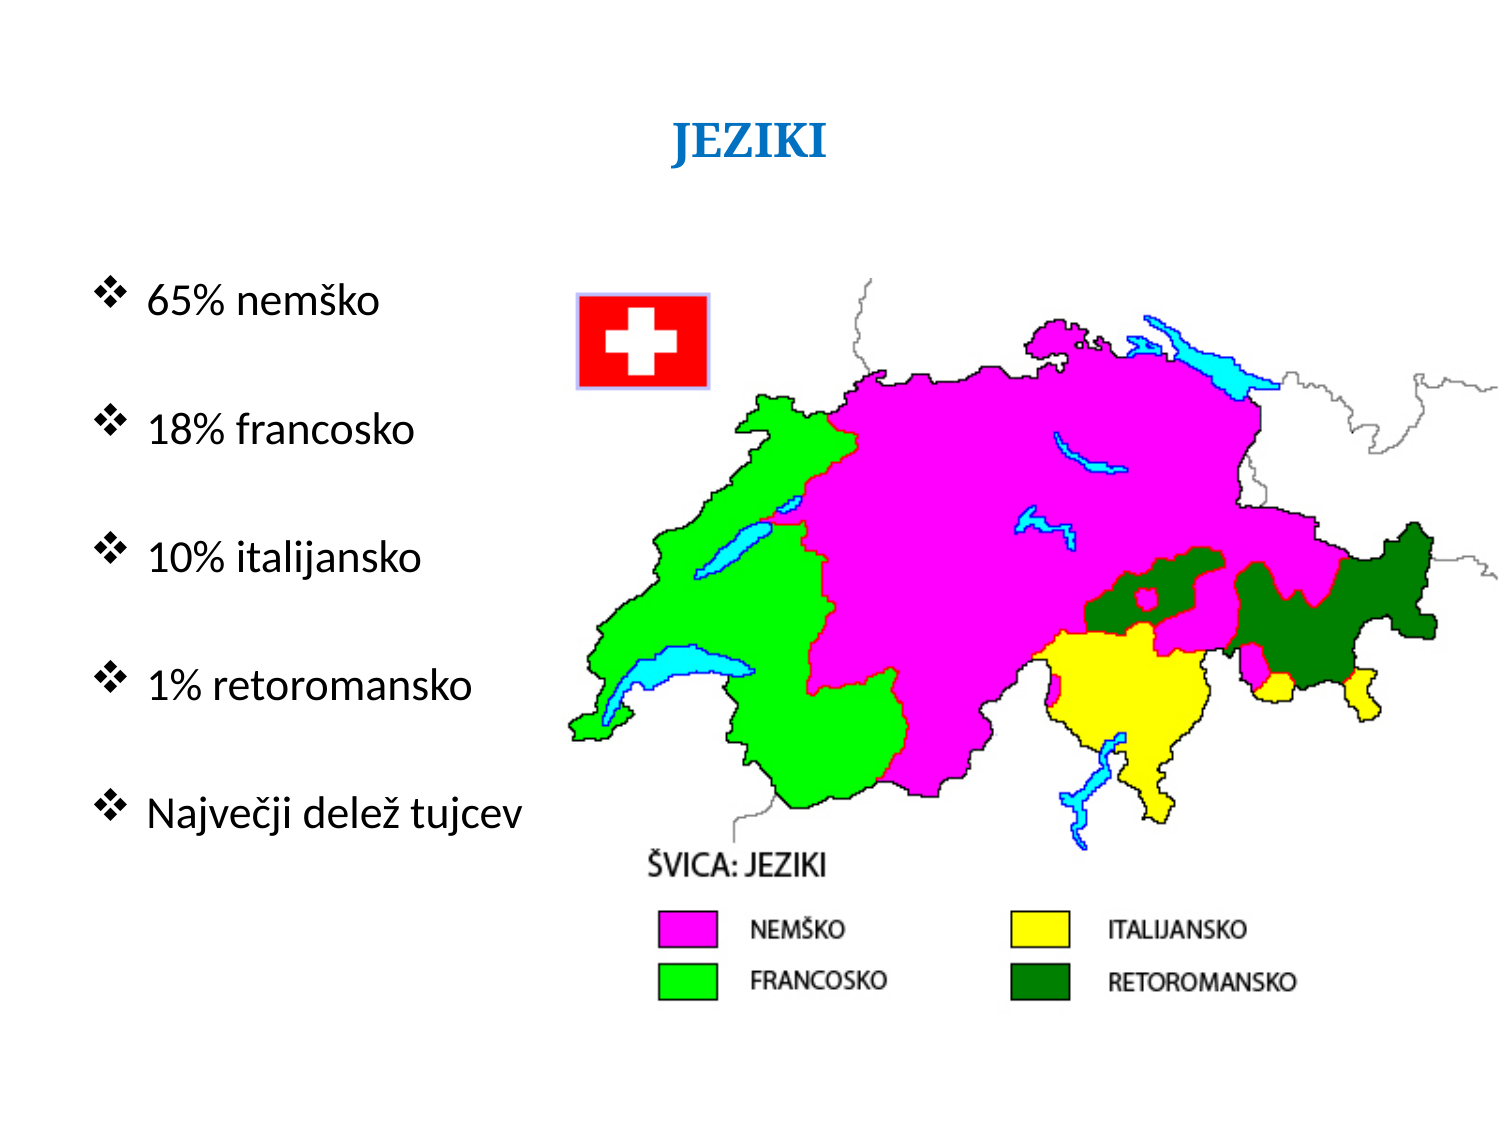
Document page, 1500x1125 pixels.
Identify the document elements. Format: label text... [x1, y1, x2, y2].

picture [533, 278, 1500, 1018]
list 65% nemško 18% francosko 10% italijansko 1% retoromansko Največji delež tujcev [75, 262, 1425, 1005]
title jeziki [75, 45, 1425, 233]
